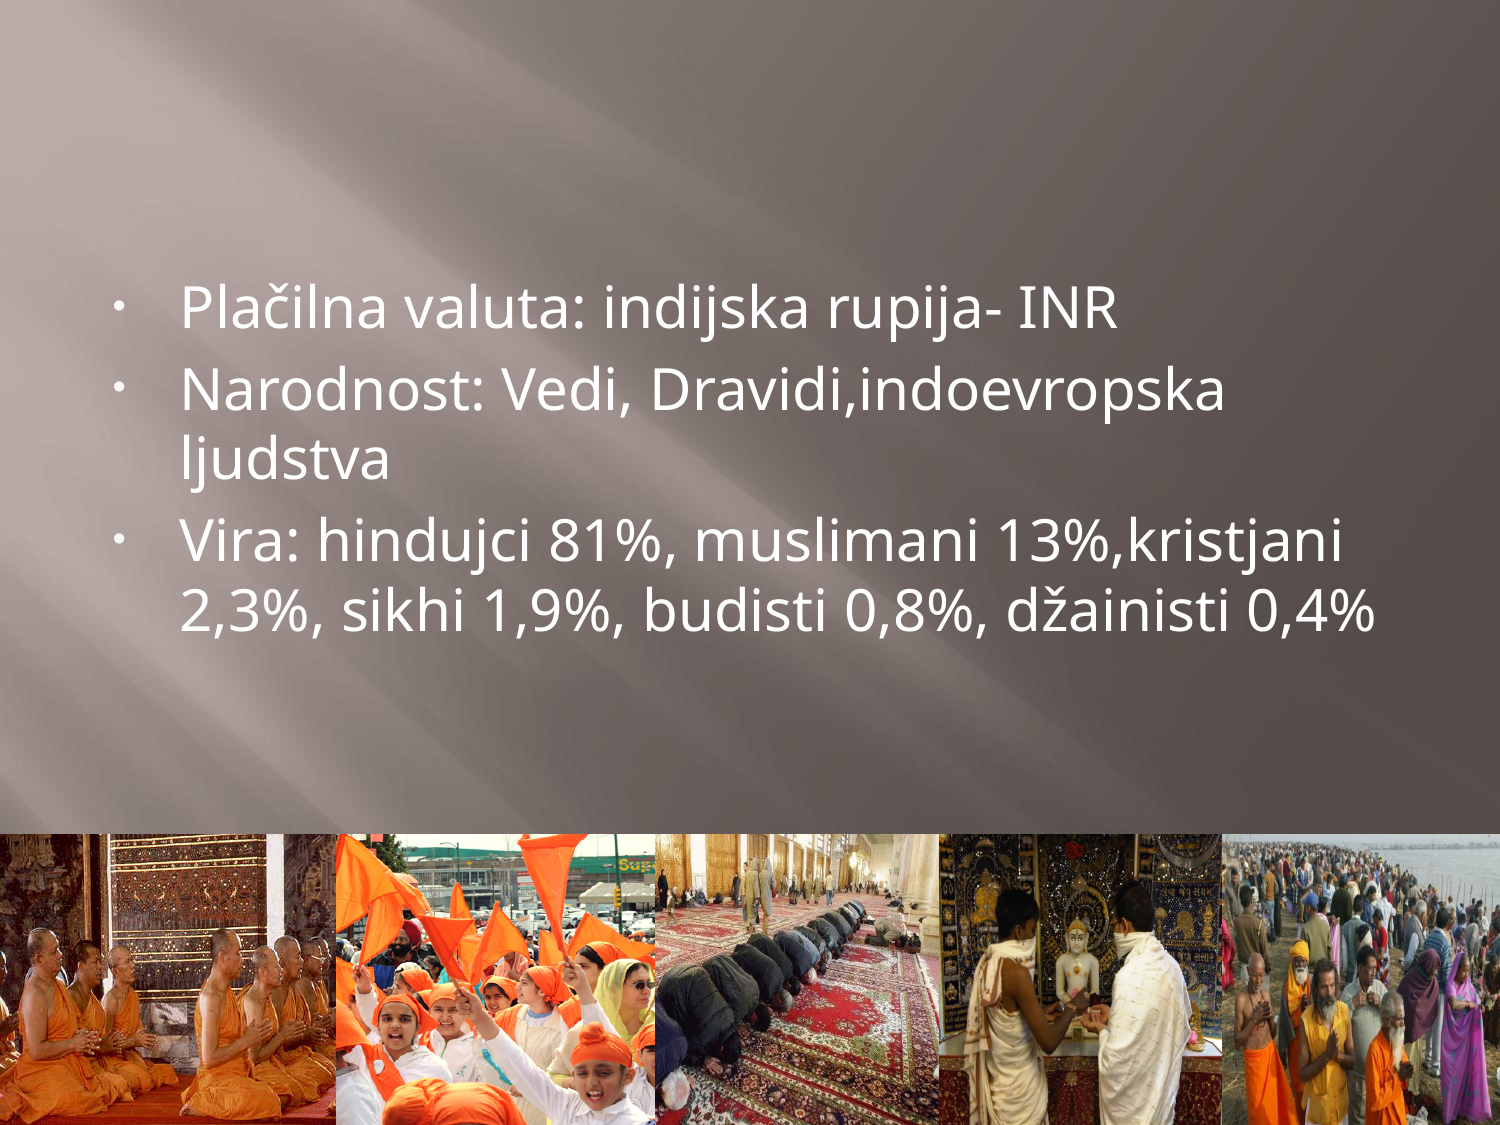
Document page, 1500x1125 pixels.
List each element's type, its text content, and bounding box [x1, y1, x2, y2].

picture [0, 0, 1500, 1125]
list Plačilna valuta: indijska rupija- INR Narodnost: Vedi, Dravidi,indoevropska ljudstva Vira: hindujci 81%, muslimani 13%,kristjani 2,3%, sikhi 1,9%, budisti 0,8%, džainisti 0,4% [75, 262, 1425, 834]
